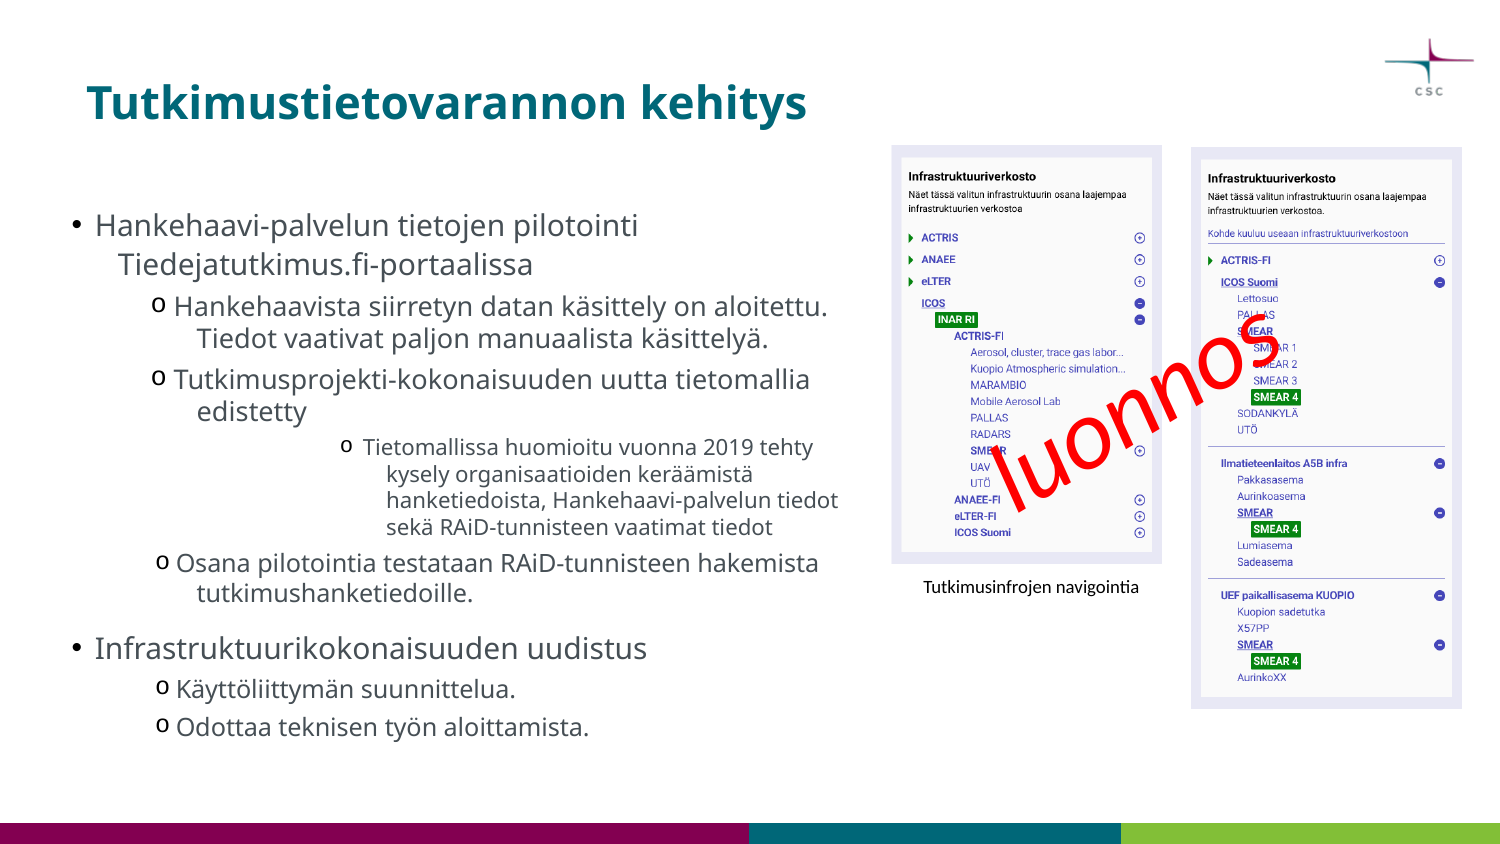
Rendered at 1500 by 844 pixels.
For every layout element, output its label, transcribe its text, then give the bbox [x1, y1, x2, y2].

list Hankehaavi-palvelun tietojen pilotointi Tiedejatutkimus.fi-portaalissa Hankehaavista siirretyn datan käsittely on aloitettu. Tiedot vaativat paljon manuaalista käsittelyä. Tutkimusprojekti-kokonaisuuden uutta tietomallia edistetty Tietomallissa huomioitu vuonna 2019 tehty kysely organisaatioiden keräämistä hanketiedoista, Hankehaavi-palvelun tiedot sekä RAiD-tunnisteen vaatimat tiedot Osana pilotointia testataan RAiD-tunnisteen hakemista tutkimushanketiedoille. Infrastruktuurikokonaisuuden uudistus Käyttöliittymän suunnittelua. Odottaa teknisen työn aloittamista. [60, 197, 874, 754]
title Tutkimustietovarannon kehitys [75, 30, 1346, 172]
text_box Tutkimusinfrojen navigointia [806, 567, 1189, 606]
picture [887, 140, 1166, 567]
picture [989, 460, 1166, 567]
picture [1189, 144, 1464, 711]
text_box luonnos [916, 232, 1348, 568]
